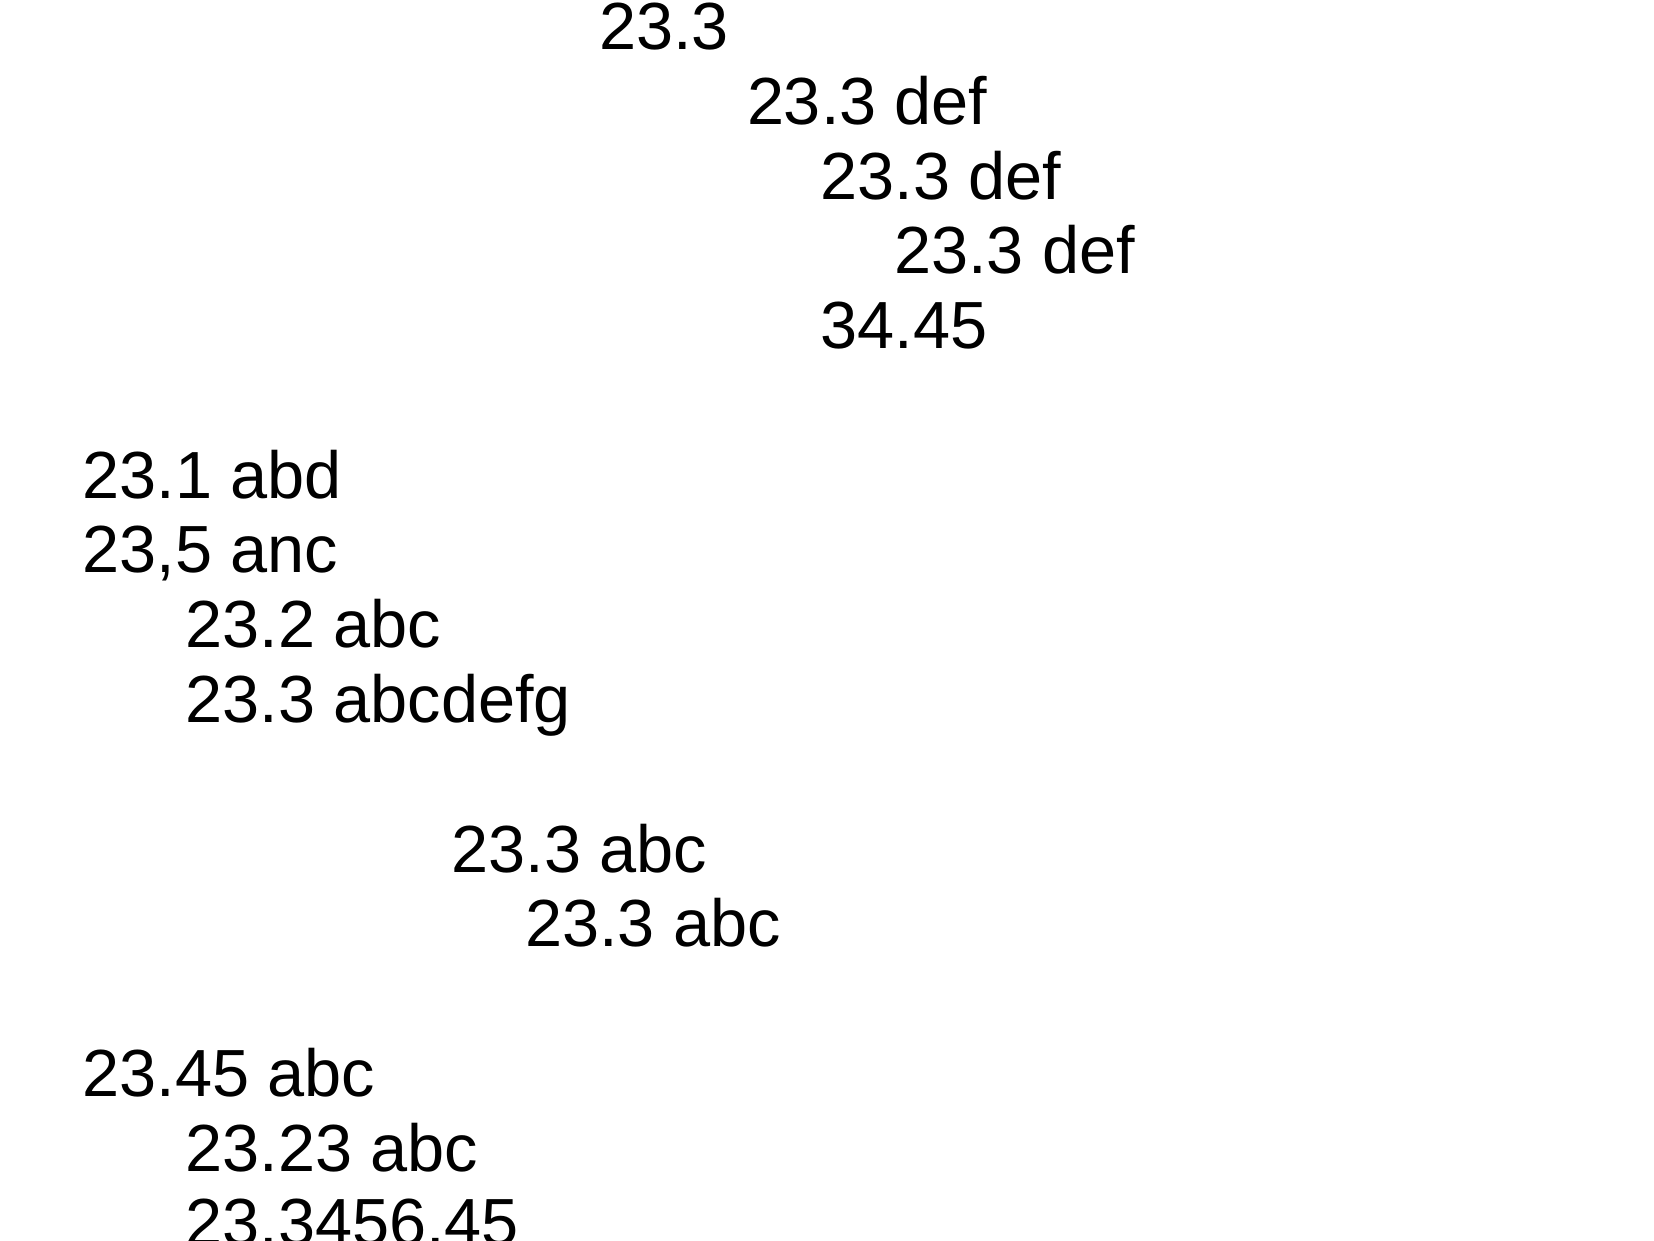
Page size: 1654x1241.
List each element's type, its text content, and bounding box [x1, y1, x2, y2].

subtitle 12.3 abc 23 def 23 def 23 def 23 def 23 def 23.3 23.3 23.3 def 23.3 def 23.3 def 34.45 23.1 abd 23,5 anc 23.2 abc 23.3 abcdefg 23.3 abc 23.3 abc 23.45 abc 23.23 abc 23.3456.45 23.23.23 23.23 23.23 23.23 23.23 abd 23.23 abc [82, 0, 1571, 1241]
